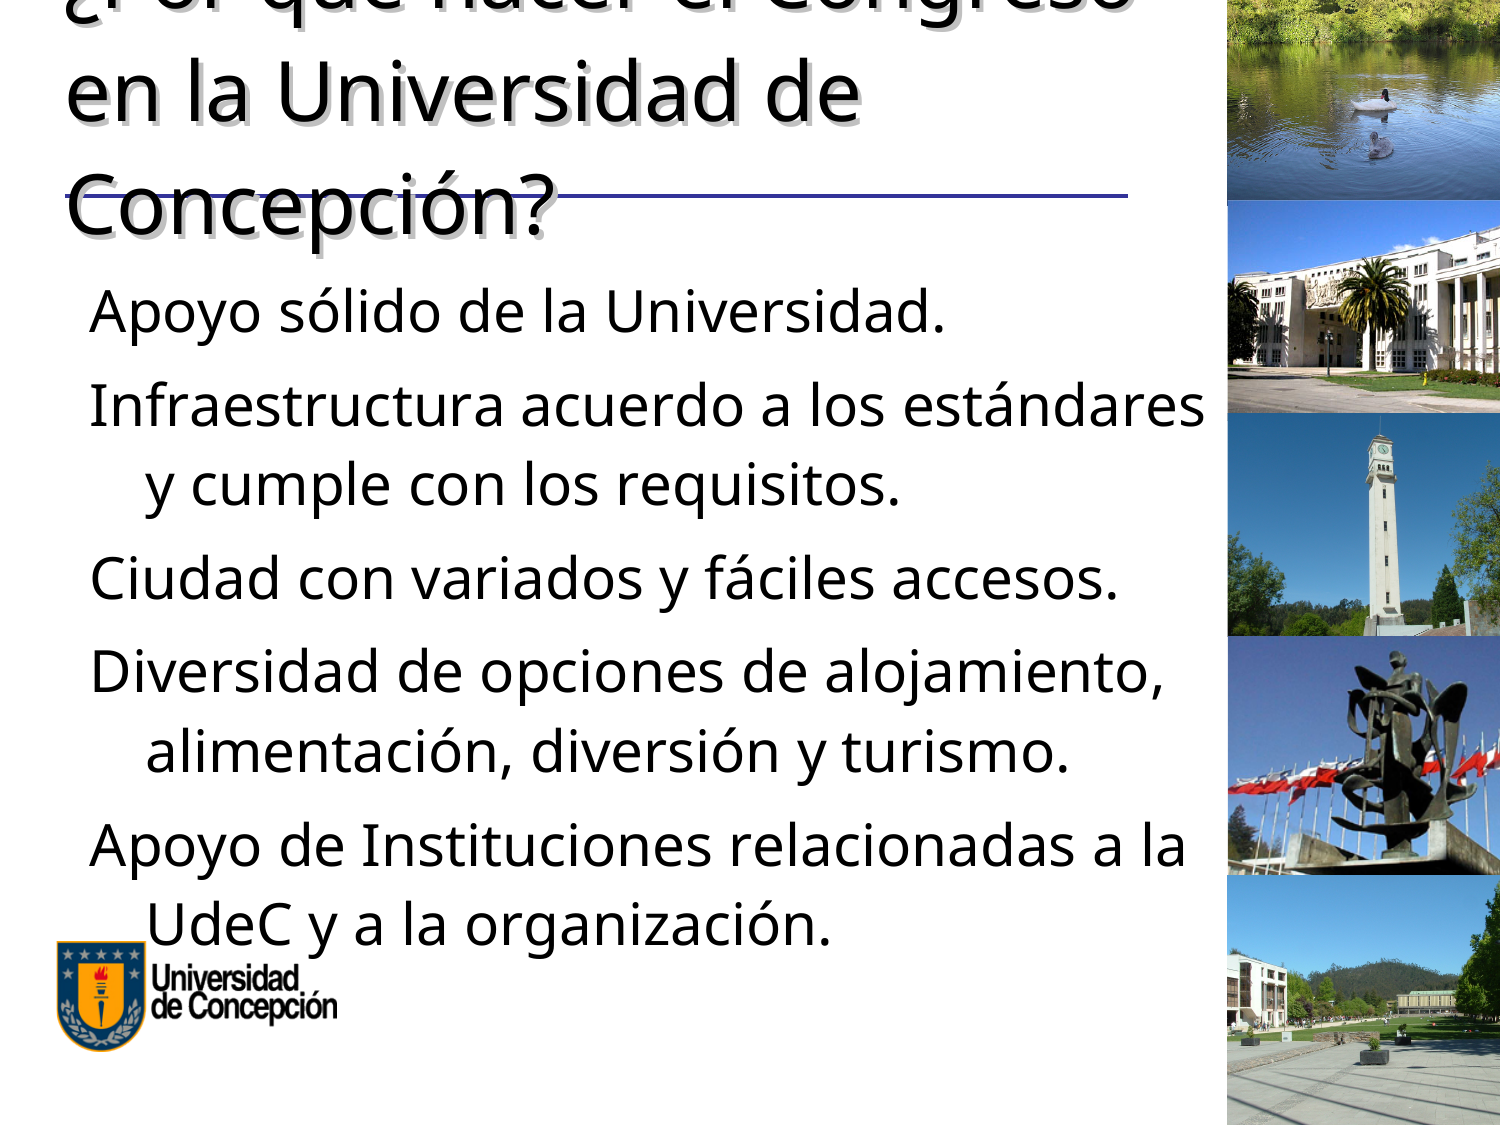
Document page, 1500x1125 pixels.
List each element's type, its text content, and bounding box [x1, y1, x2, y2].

picture [56, 941, 74, 1052]
list Apoyo sólido de la Universidad. Infraestructura acuerdo a los estándares y cumple con los requisitos. Ciudad con variados y fáciles accesos. Diversidad de opciones de alojamiento, alimentación, diversión y turismo. Apoyo de Instituciones relacionadas a la UdeC y a la organización. [74, 262, 1223, 1106]
picture [1227, 0, 1500, 1125]
title ¿Por qué hacer el Congreso en la Universidad de Concepción? [49, 0, 1223, 297]
